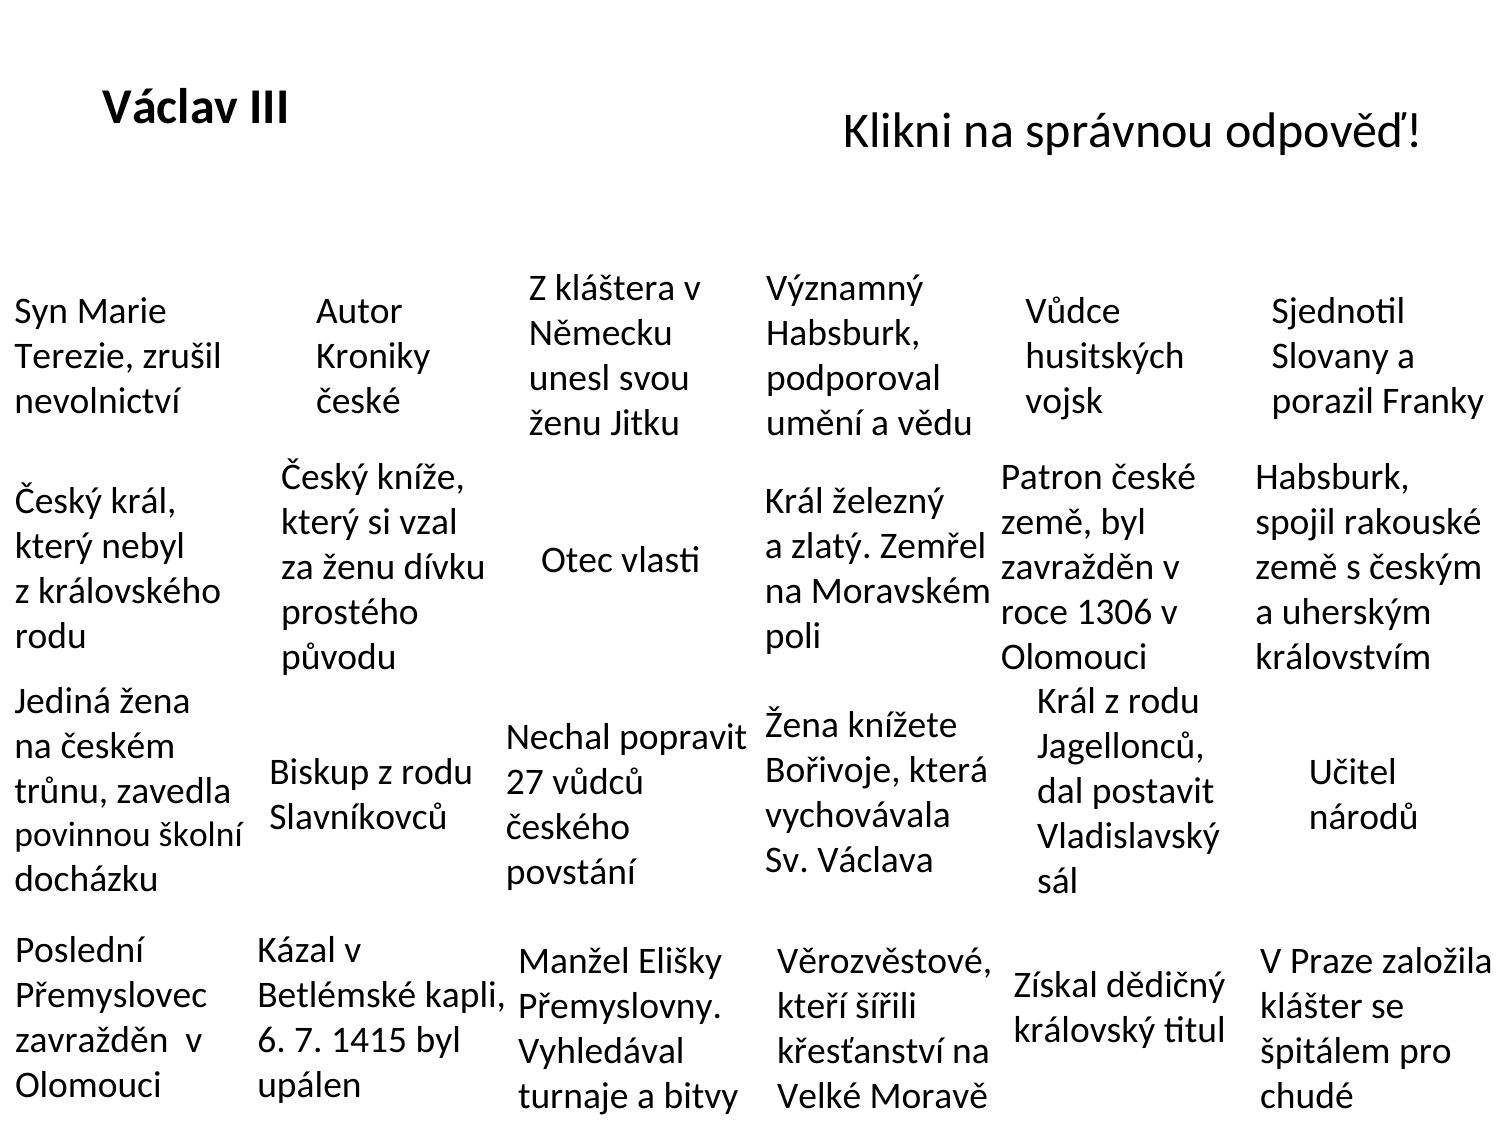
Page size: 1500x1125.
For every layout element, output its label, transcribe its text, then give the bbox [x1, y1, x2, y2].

table_cell [1000, 901, 1250, 952]
table_header [500, 229, 750, 453]
table_cell [0, 453, 250, 668]
table_cell [750, 677, 1000, 692]
text_box Kázal v Betlémské kapli, 6. 7. 1415 byl upálen [242, 916, 522, 1113]
table_cell [250, 1113, 500, 1125]
text_box Český král, který nebyl z královského rodu [0, 467, 237, 664]
text_box Václav III [87, 66, 305, 142]
text_box Český kníže, který si vzal za ženu dívku prostého původu [266, 444, 501, 685]
table_cell [259, 677, 500, 901]
table_cell [750, 888, 1000, 901]
text_box Vůdce husitských vojsk [1010, 278, 1200, 430]
table_cell [500, 901, 750, 928]
table_header [1250, 229, 1500, 453]
table_cell [1000, 685, 1022, 901]
text_box Patron české země, byl zavražděn v roce 1306 v Olomouci [985, 444, 1212, 685]
table_cell [501, 453, 750, 677]
text_box Král z rodu Jagellonců, dal postavit Vladislavský sál [1022, 668, 1235, 910]
text_box Z kláštera v Německu unesl svou ženu Jitku [514, 255, 725, 451]
table_cell [750, 901, 1000, 1125]
table_cell [250, 453, 266, 677]
table_header [250, 229, 500, 453]
table_cell [1235, 677, 1250, 901]
text_box Žena knížete Bořivoje, která vychovávala Sv. Václava [750, 692, 1004, 888]
text_box Habsburk, spojil rakouské země s českým a uherským královstvím [1240, 444, 1498, 685]
table_cell [1250, 677, 1500, 901]
table_header [0, 229, 250, 453]
table_header [1000, 229, 1250, 453]
text_box Jediná žena na českém trůnu, zavedla povinnou školní docházku [0, 668, 259, 907]
text_box Král železný a zlatý. Zemřel na Moravském poli [749, 467, 985, 664]
text_box Nechal popravit 27 vůdců českého povstání [491, 704, 763, 900]
table_cell [500, 677, 750, 704]
text_box Syn Marie Terezie, zrušil nevolnictví [0, 278, 237, 430]
table_cell [1000, 1058, 1250, 1125]
table_cell [0, 907, 250, 1125]
table_cell [1212, 453, 1240, 677]
text_box Věrozvěstové, kteří šířili křesťanství na Velké Moravě [762, 928, 1008, 1124]
text_box Sjednotil Slovany a porazil Franky [1256, 278, 1500, 430]
text_box V Praze založila klášter se špitálem pro chudé [1237, 928, 1500, 1124]
text_box Učitel národů [1294, 739, 1434, 846]
table_cell [1250, 901, 1500, 928]
text_box Významný Habsburk, podporoval umění a vědu [751, 255, 988, 451]
text_box Biskup z rodu Slavníkovců [254, 739, 489, 846]
text_box Získal dědičný královský titul [998, 952, 1237, 1058]
table_header [750, 229, 1000, 453]
text_box Otec vlasti [526, 527, 716, 588]
text_box Autor Kroniky české [301, 278, 446, 430]
table_cell [250, 901, 500, 916]
table_cell [750, 664, 985, 677]
text_box Klikni na správnou odpověď! [828, 90, 1438, 166]
text_box Poslední Přemyslovec zavražděn v Olomouci [0, 916, 232, 1125]
table_cell [500, 1113, 750, 1125]
text_box Manžel Elišky Přemyslovny. Vyhledával turnaje a bitvy [503, 928, 754, 1124]
table_cell [750, 453, 985, 467]
